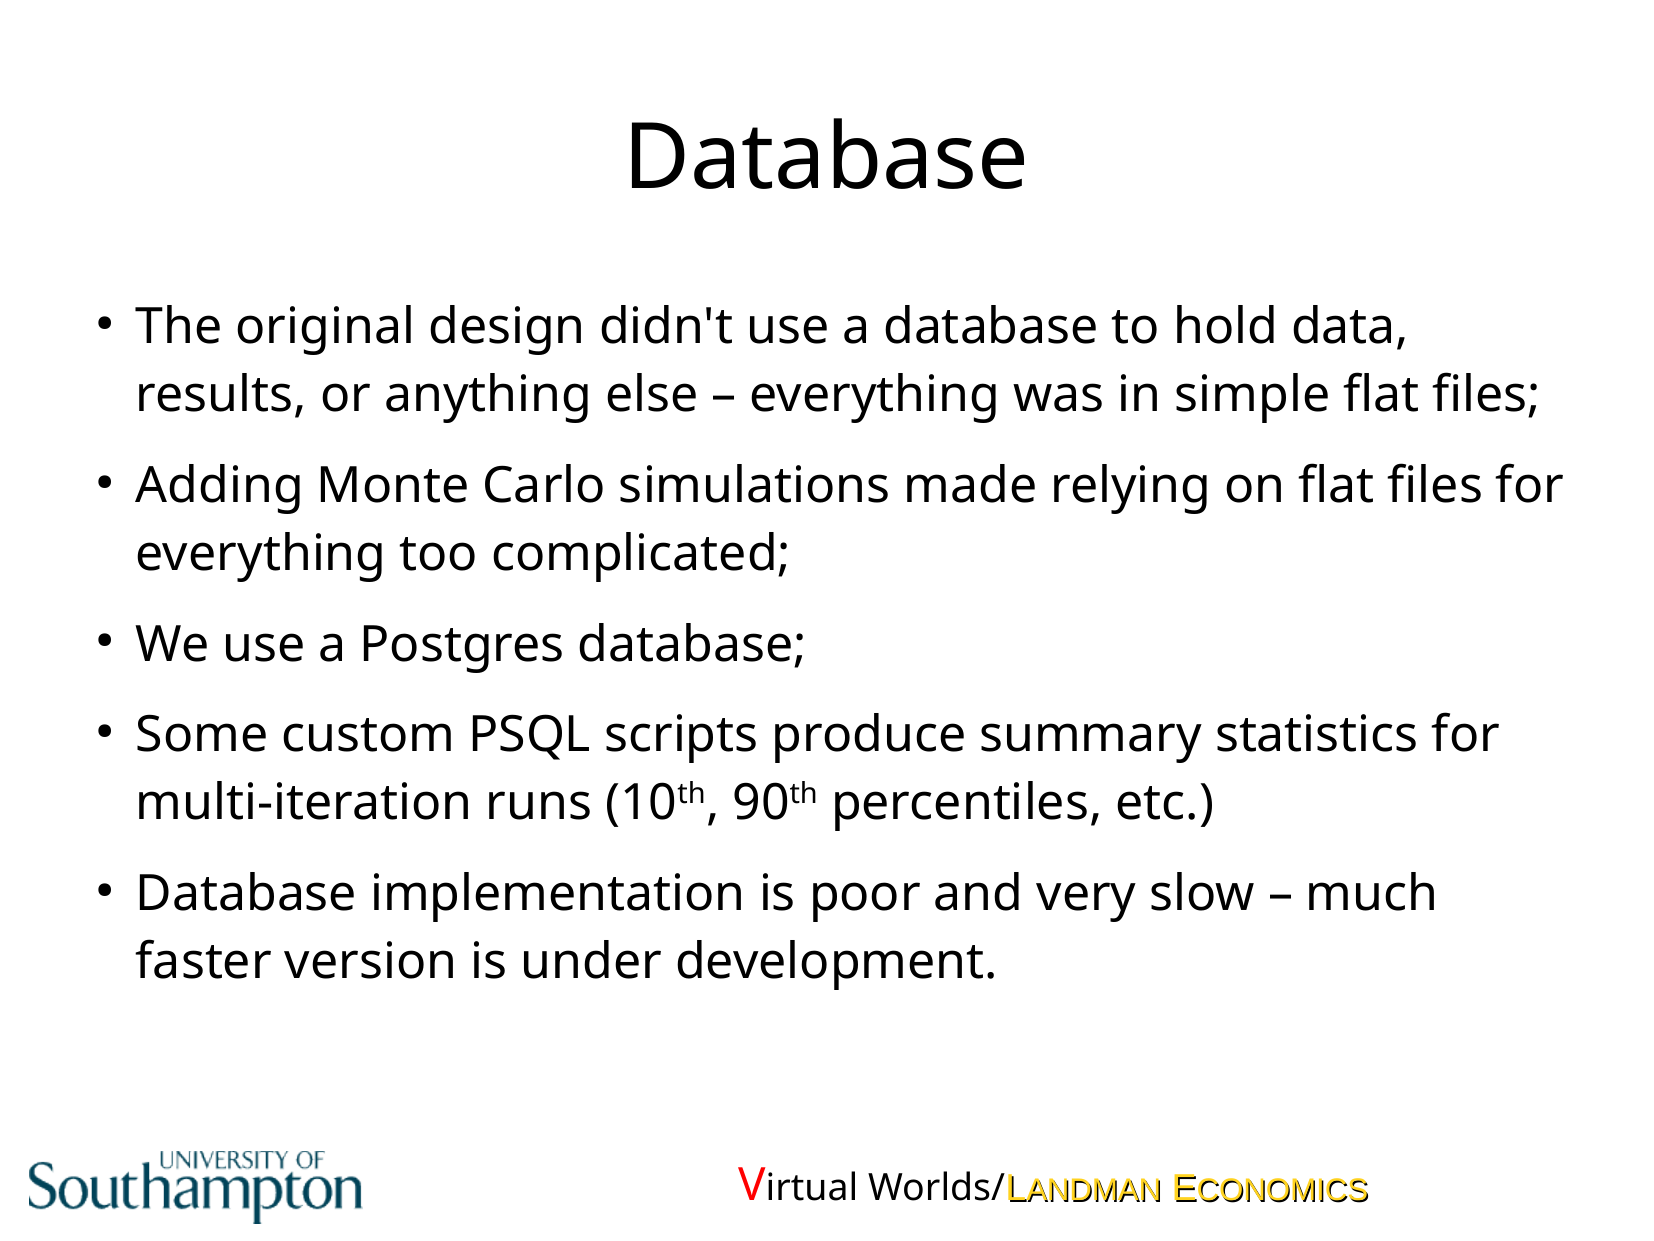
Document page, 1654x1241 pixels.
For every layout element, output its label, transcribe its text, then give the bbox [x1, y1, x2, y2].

title Database [82, 49, 1571, 257]
list The original design didn't use a database to hold data, results, or anything else – everything was in simple flat files; Adding Monte Carlo simulations made relying on flat files for everything too complicated; We use a Postgres database; Some custom PSQL scripts produce summary statistics for multi-iteration runs (10th, 90th percentiles, etc.) Database implementation is poor and very slow – much faster version is under development. [82, 290, 1571, 1010]
picture [29, 1151, 363, 1224]
